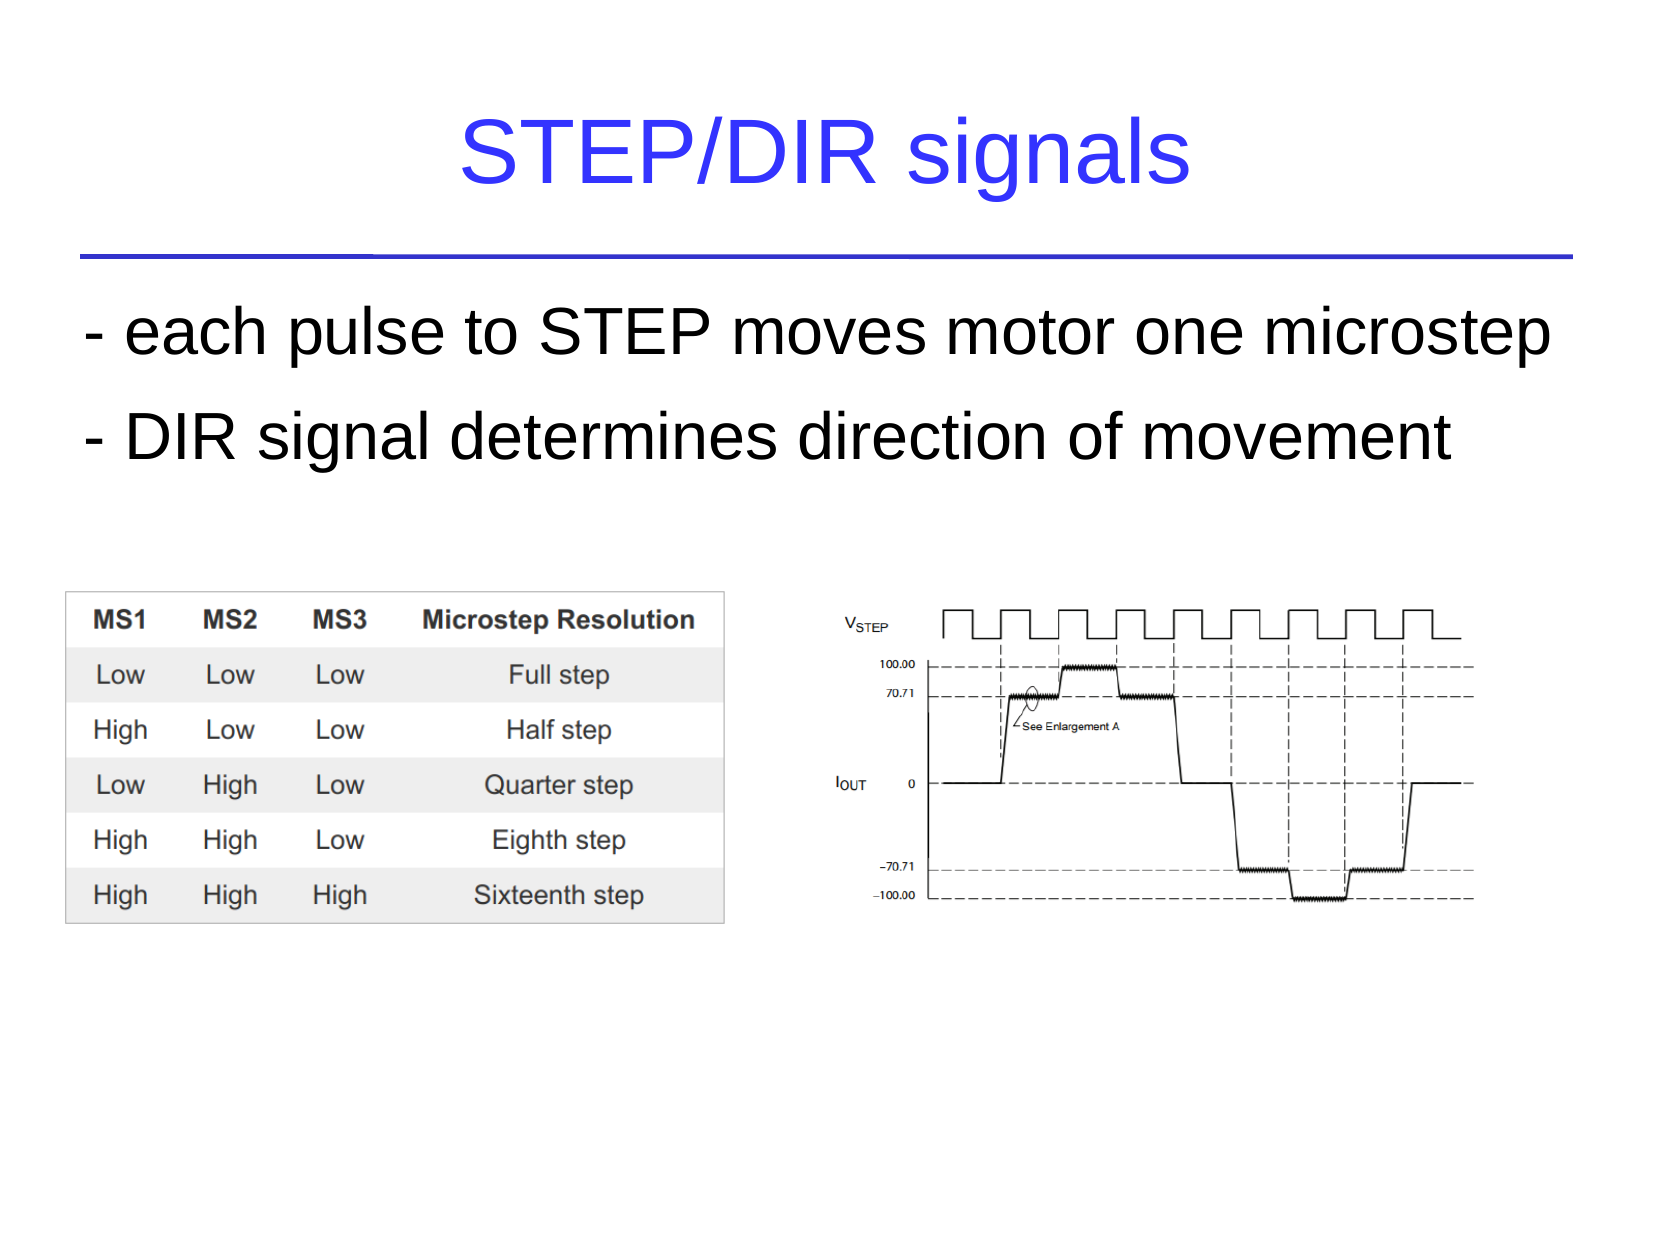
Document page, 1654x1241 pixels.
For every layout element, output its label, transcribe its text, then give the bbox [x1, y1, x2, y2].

list - each pulse to STEP moves motor one microstep - DIR signal determines direction of movement [82, 290, 1570, 1009]
picture [59, 584, 735, 929]
picture [809, 599, 1485, 922]
title STEP/DIR signals [82, 49, 1570, 256]
